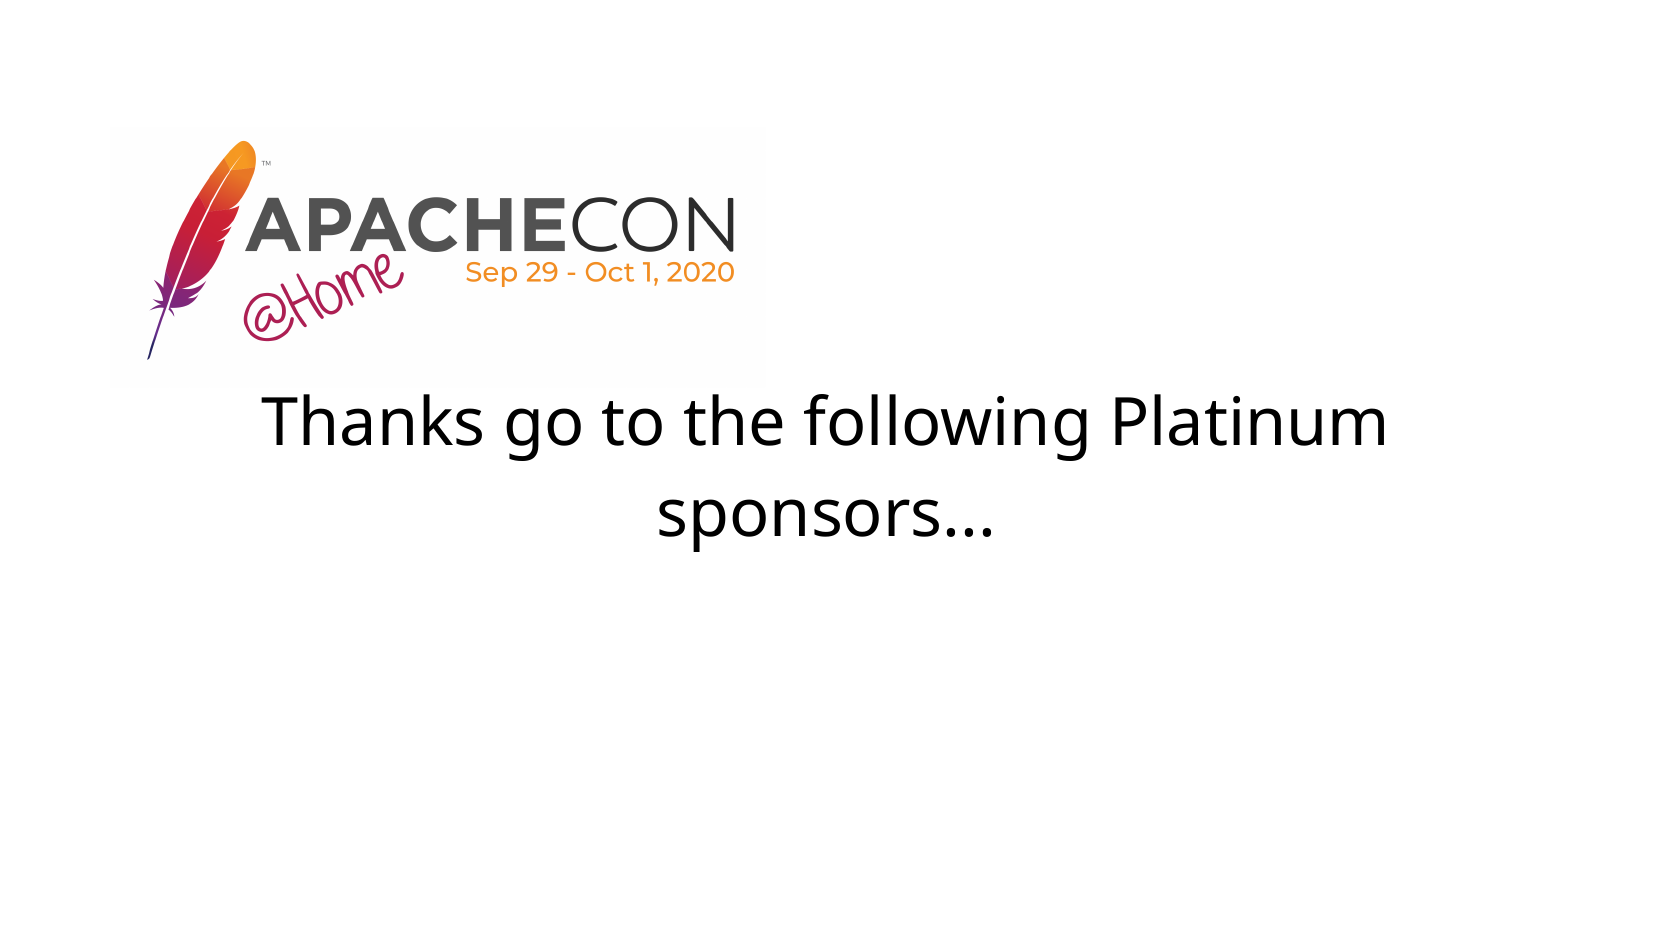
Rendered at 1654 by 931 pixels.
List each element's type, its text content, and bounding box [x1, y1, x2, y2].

picture [110, 127, 766, 388]
subtitle Thanks go to the following Platinum sponsors... [82, 45, 1571, 886]
